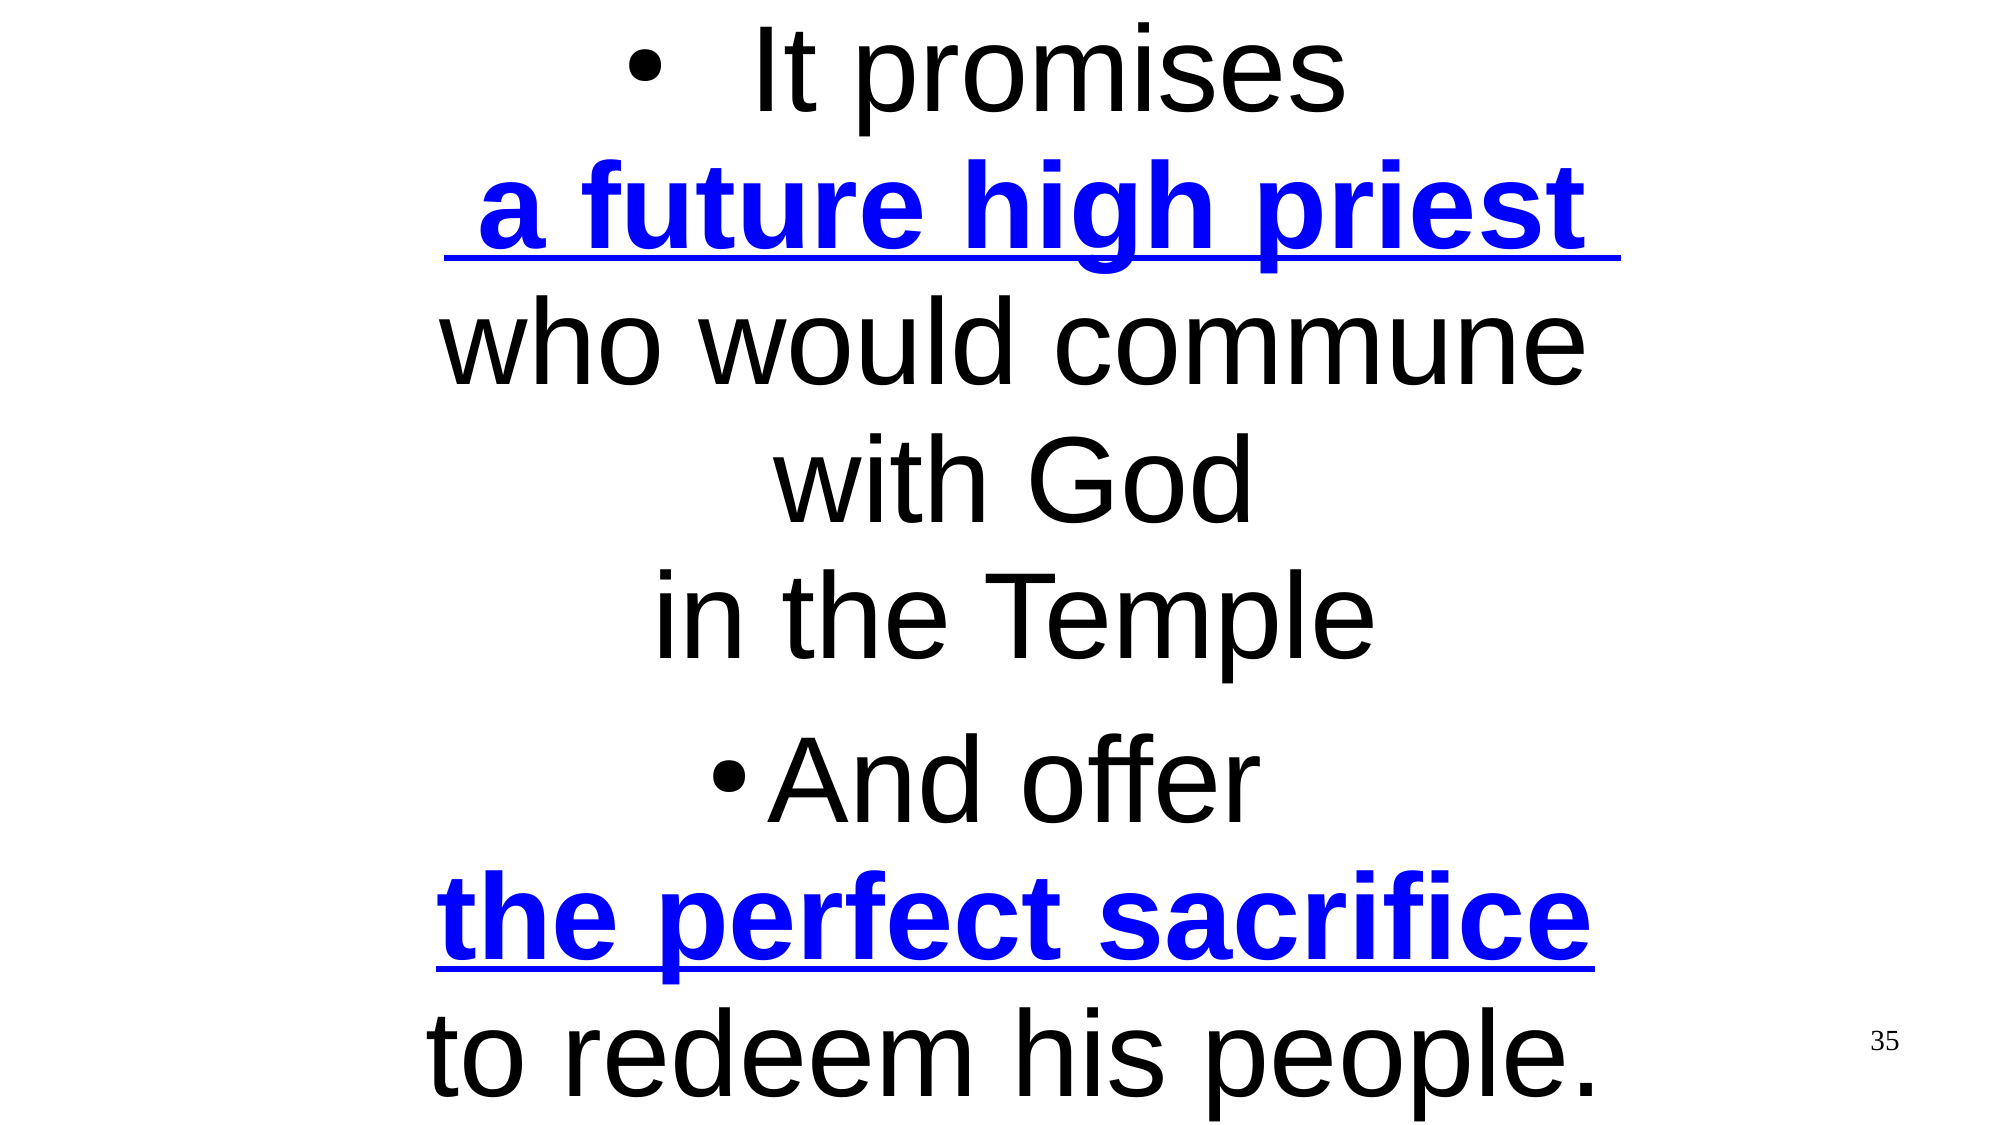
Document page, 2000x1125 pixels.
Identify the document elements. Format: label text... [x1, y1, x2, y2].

list It promises a future high priest who would commune with God in the Temple And offer the perfect sacrifice to redeem his people. [0, 0, 1996, 1123]
